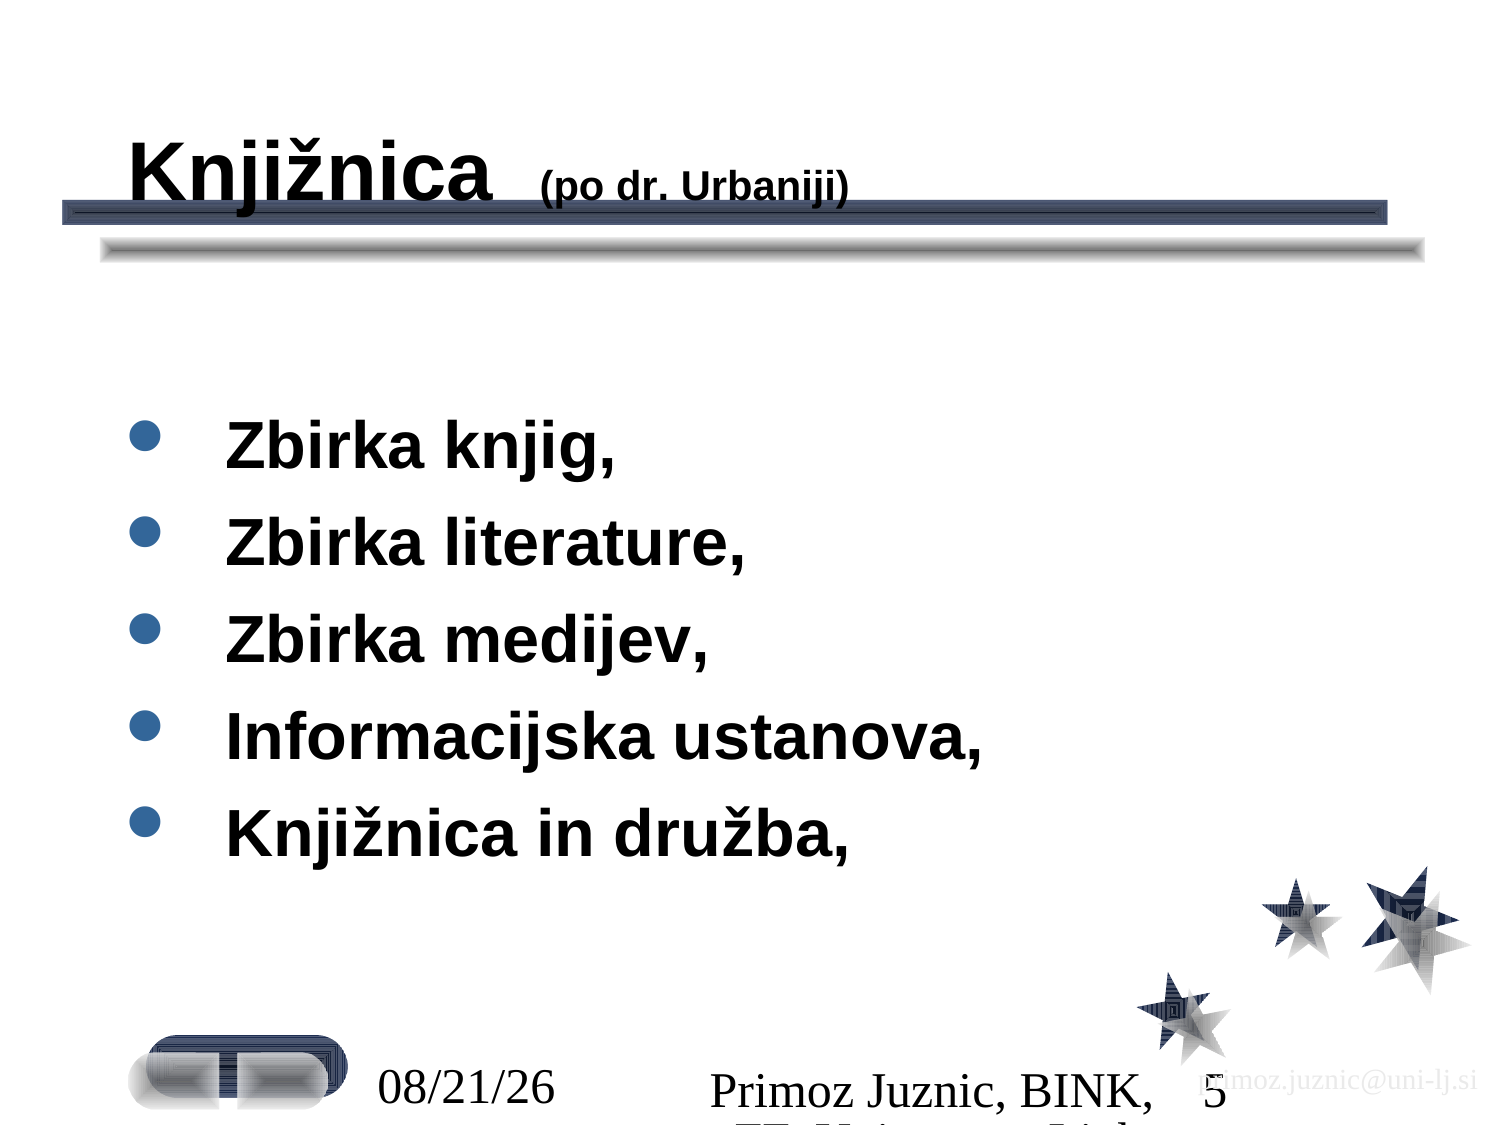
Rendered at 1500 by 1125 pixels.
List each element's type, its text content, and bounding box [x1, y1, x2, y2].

title Knjižnica (po dr. Urbaniji) [112, 37, 1388, 225]
text_box Zbirka knjig, Zbirka literature, Zbirka medijev, Informacijska ustanova, Knjižnica in družba, [110, 297, 1461, 1042]
